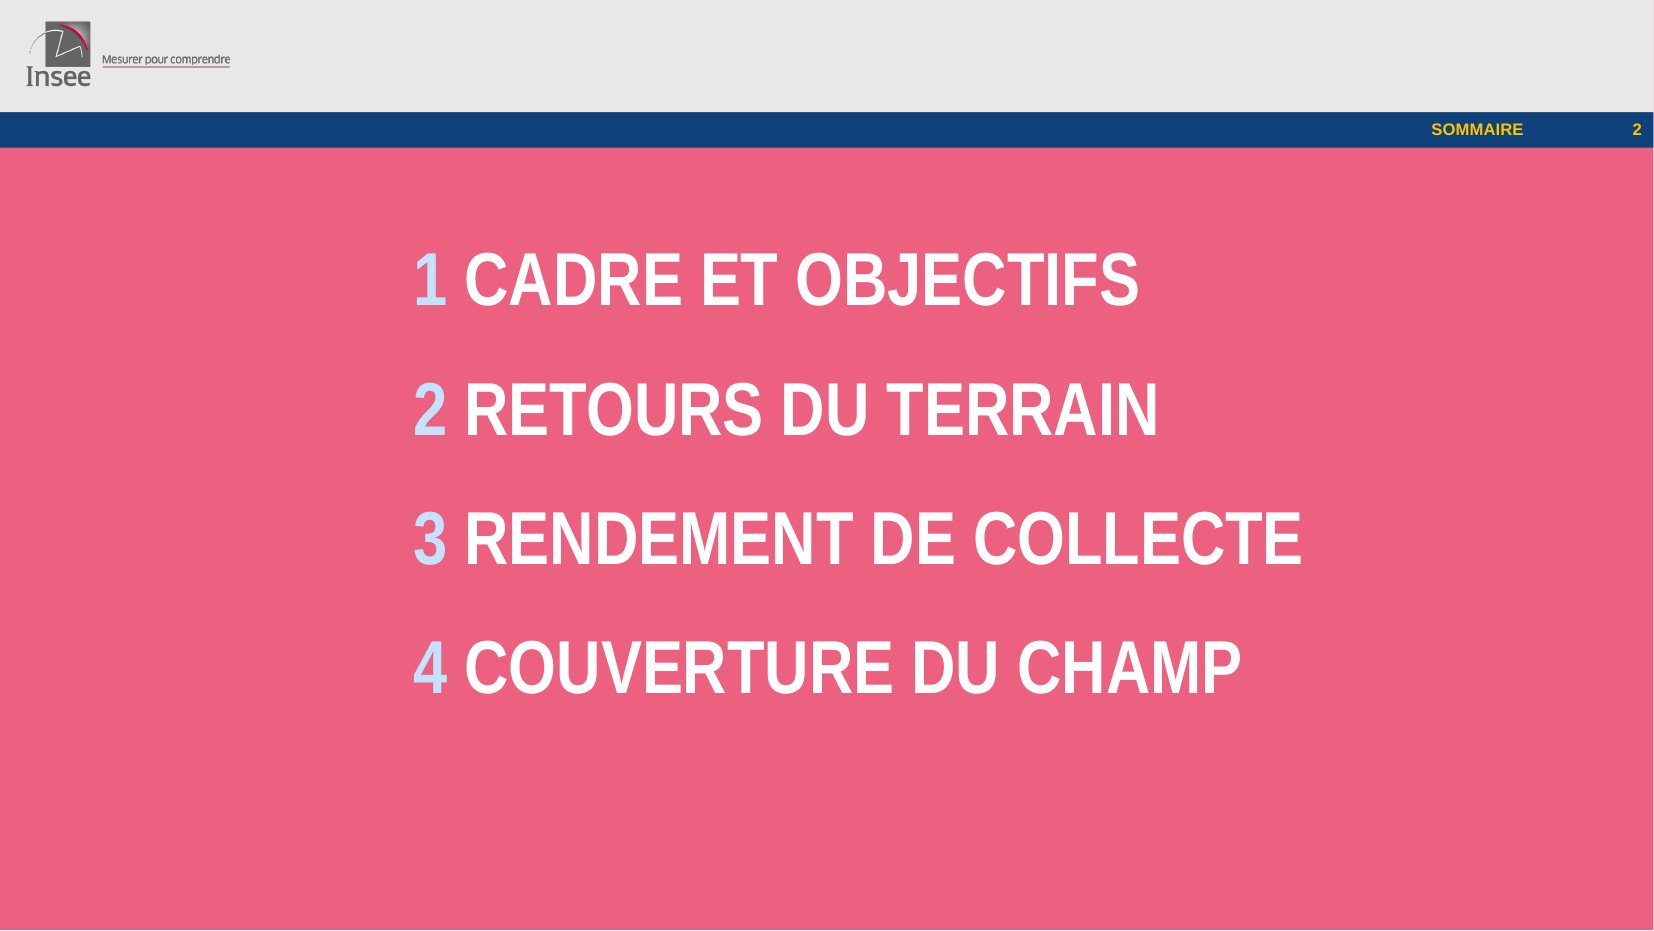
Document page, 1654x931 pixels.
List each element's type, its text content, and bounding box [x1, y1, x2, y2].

picture [23, 0, 230, 89]
subtitle Cadre et objectifs Retours du terrain Rendement de collecte Couverture du champ [413, 192, 1418, 710]
